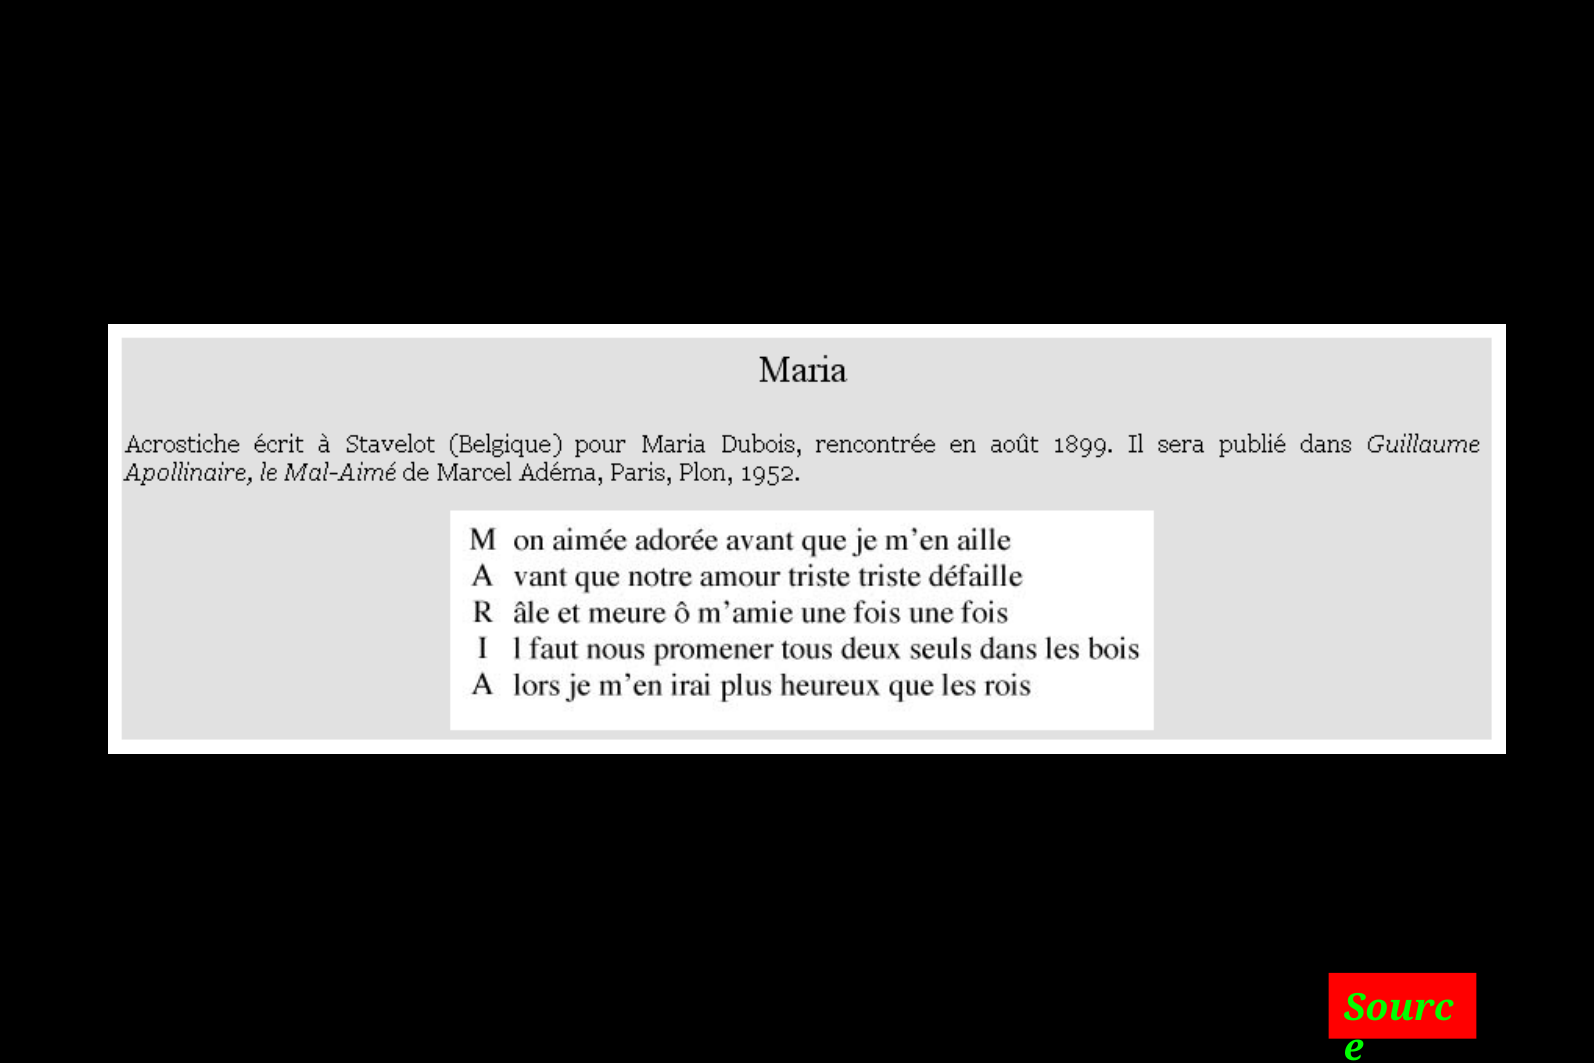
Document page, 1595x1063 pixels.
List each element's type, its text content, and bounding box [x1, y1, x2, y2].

picture [108, 324, 1506, 754]
text_box Source [1328, 972, 1477, 1034]
